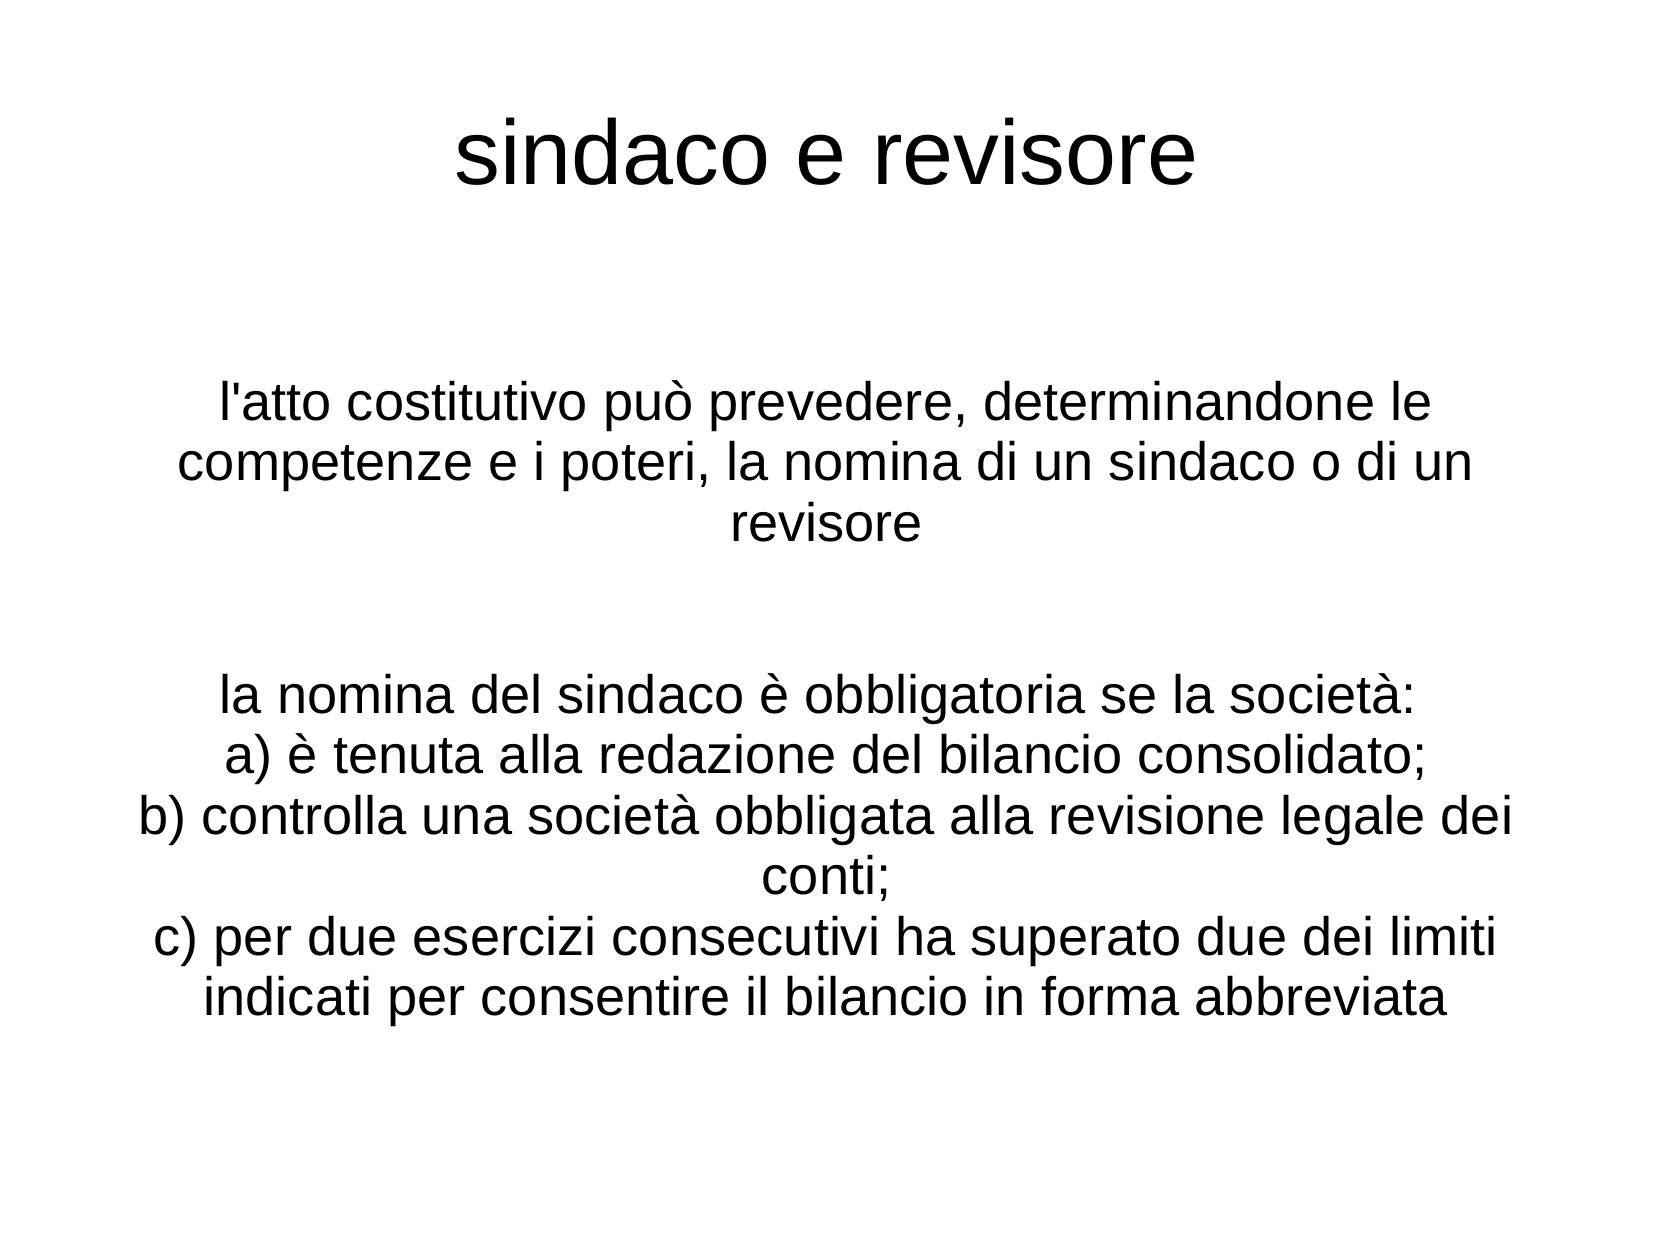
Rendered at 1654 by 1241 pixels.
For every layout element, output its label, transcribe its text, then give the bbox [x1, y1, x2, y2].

subtitle l'atto costitutivo può prevedere, determinandone le competenze e i poteri, la nomina di un sindaco o di un revisore la nomina del sindaco è obbligatoria se la società: a) è tenuta alla redazione del bilancio consolidato; b) controlla una società obbligata alla revisione legale dei conti; c) per due esercizi consecutivi ha superato due dei limiti indicati per consentire il bilancio in forma abbreviata [82, 290, 1571, 1109]
title sindaco e revisore [82, 56, 1571, 250]
